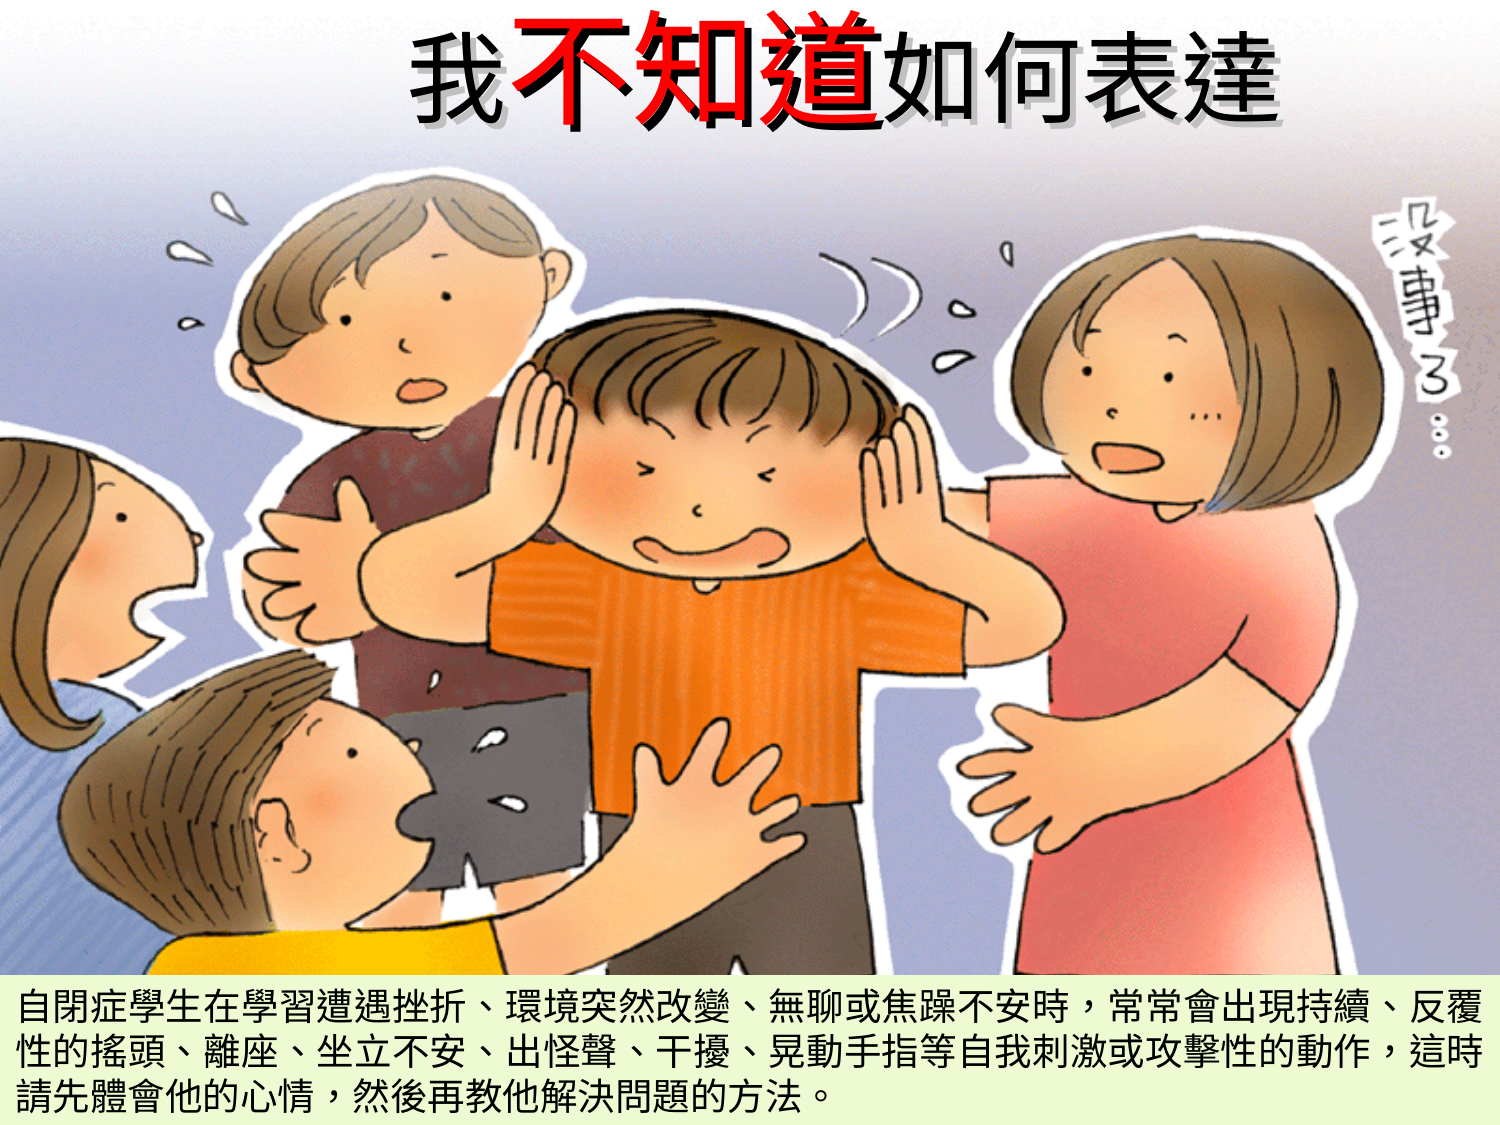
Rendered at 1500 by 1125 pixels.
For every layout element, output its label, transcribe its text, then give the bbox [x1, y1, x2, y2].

subtitle 自閉症學生在學習遭遇挫折、環境突然改變、無聊或焦躁不安時，常常會出現持續、反覆性的搖頭、離座、坐立不安、出怪聲、干擾、晃動手指等自我刺激或攻擊性的動作，這時請先體會他的心情，然後再教他解決問題的方法。 [0, 975, 1500, 1125]
title 我不知道如何表達 [362, 0, 1325, 150]
picture [0, 0, 1500, 975]
